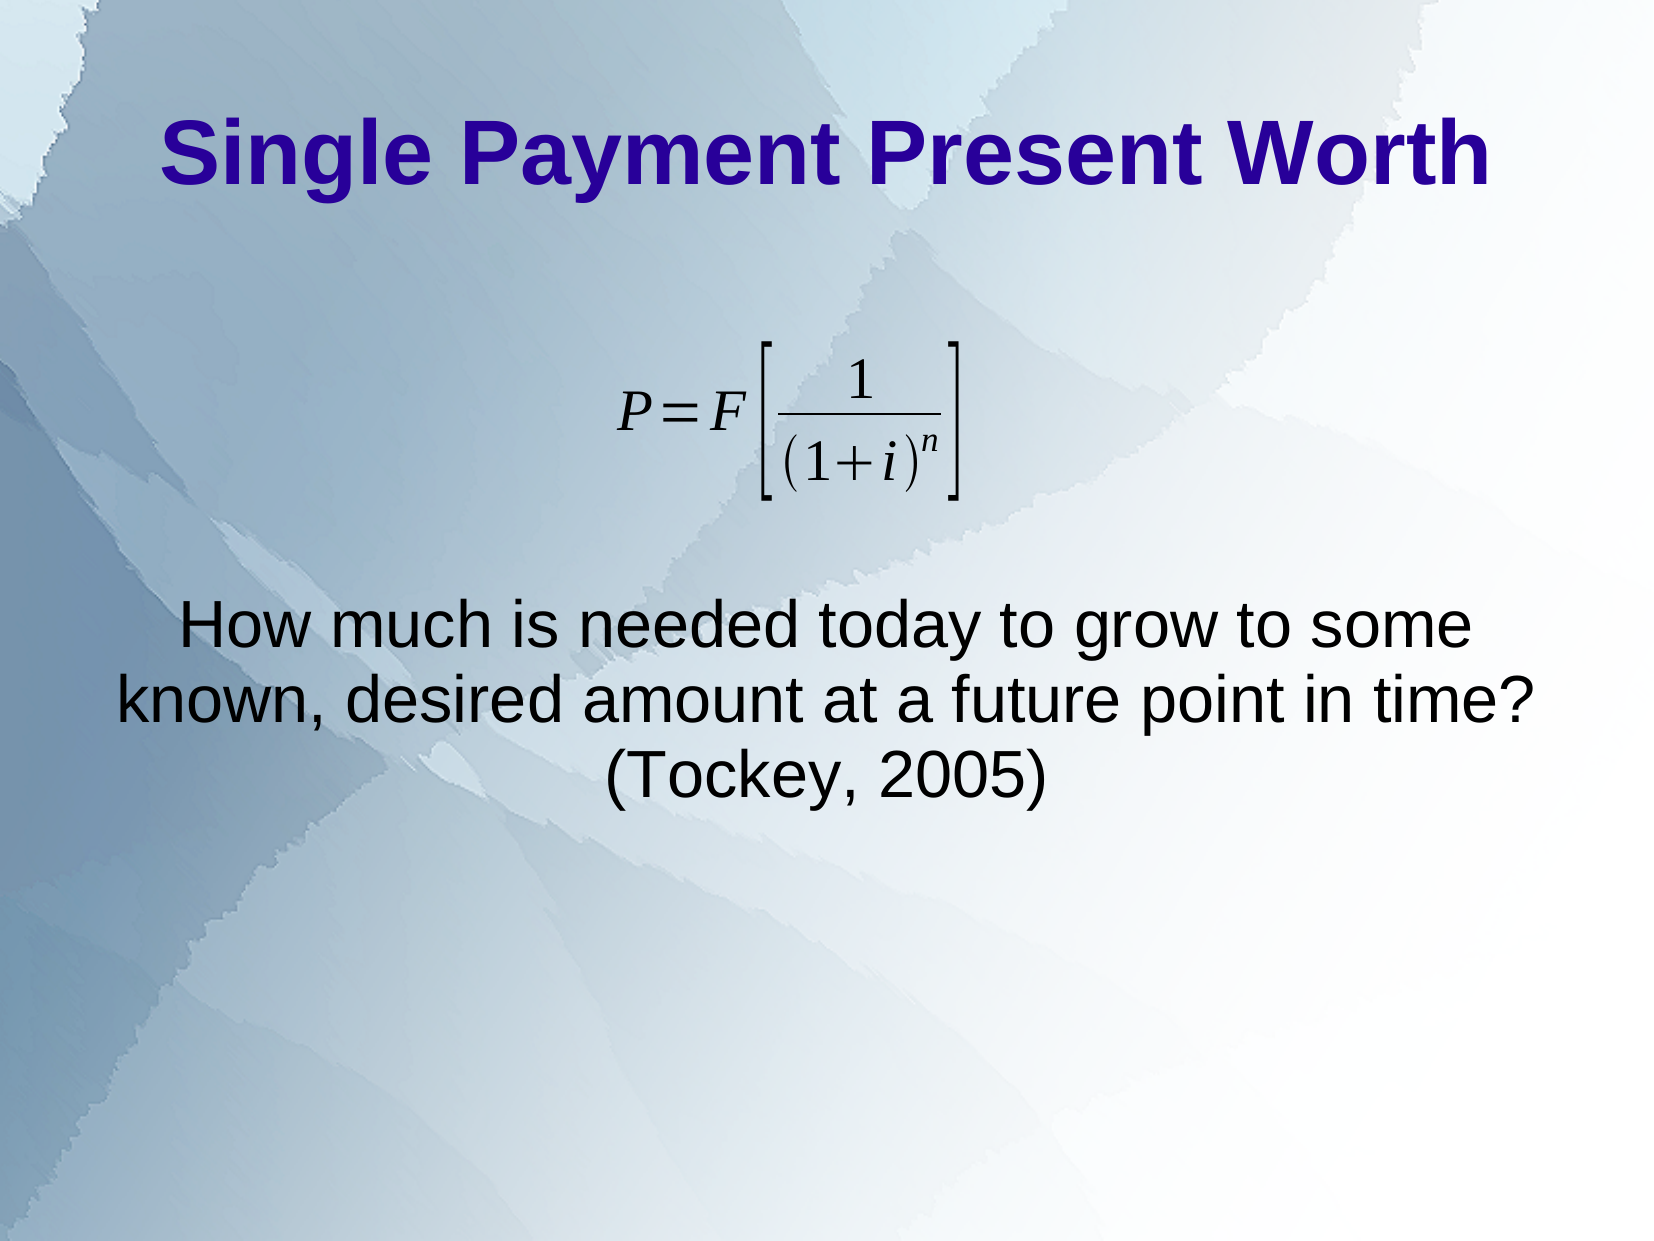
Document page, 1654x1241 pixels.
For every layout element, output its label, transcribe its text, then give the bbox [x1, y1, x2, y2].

picture [0, 0, 1654, 1241]
title Single Payment Present Worth [82, 49, 1571, 257]
subtitle How much is needed today to grow to some known, desired amount at a future point in time? (Tockey, 2005) [82, 290, 1571, 1109]
chart [600, 337, 979, 503]
